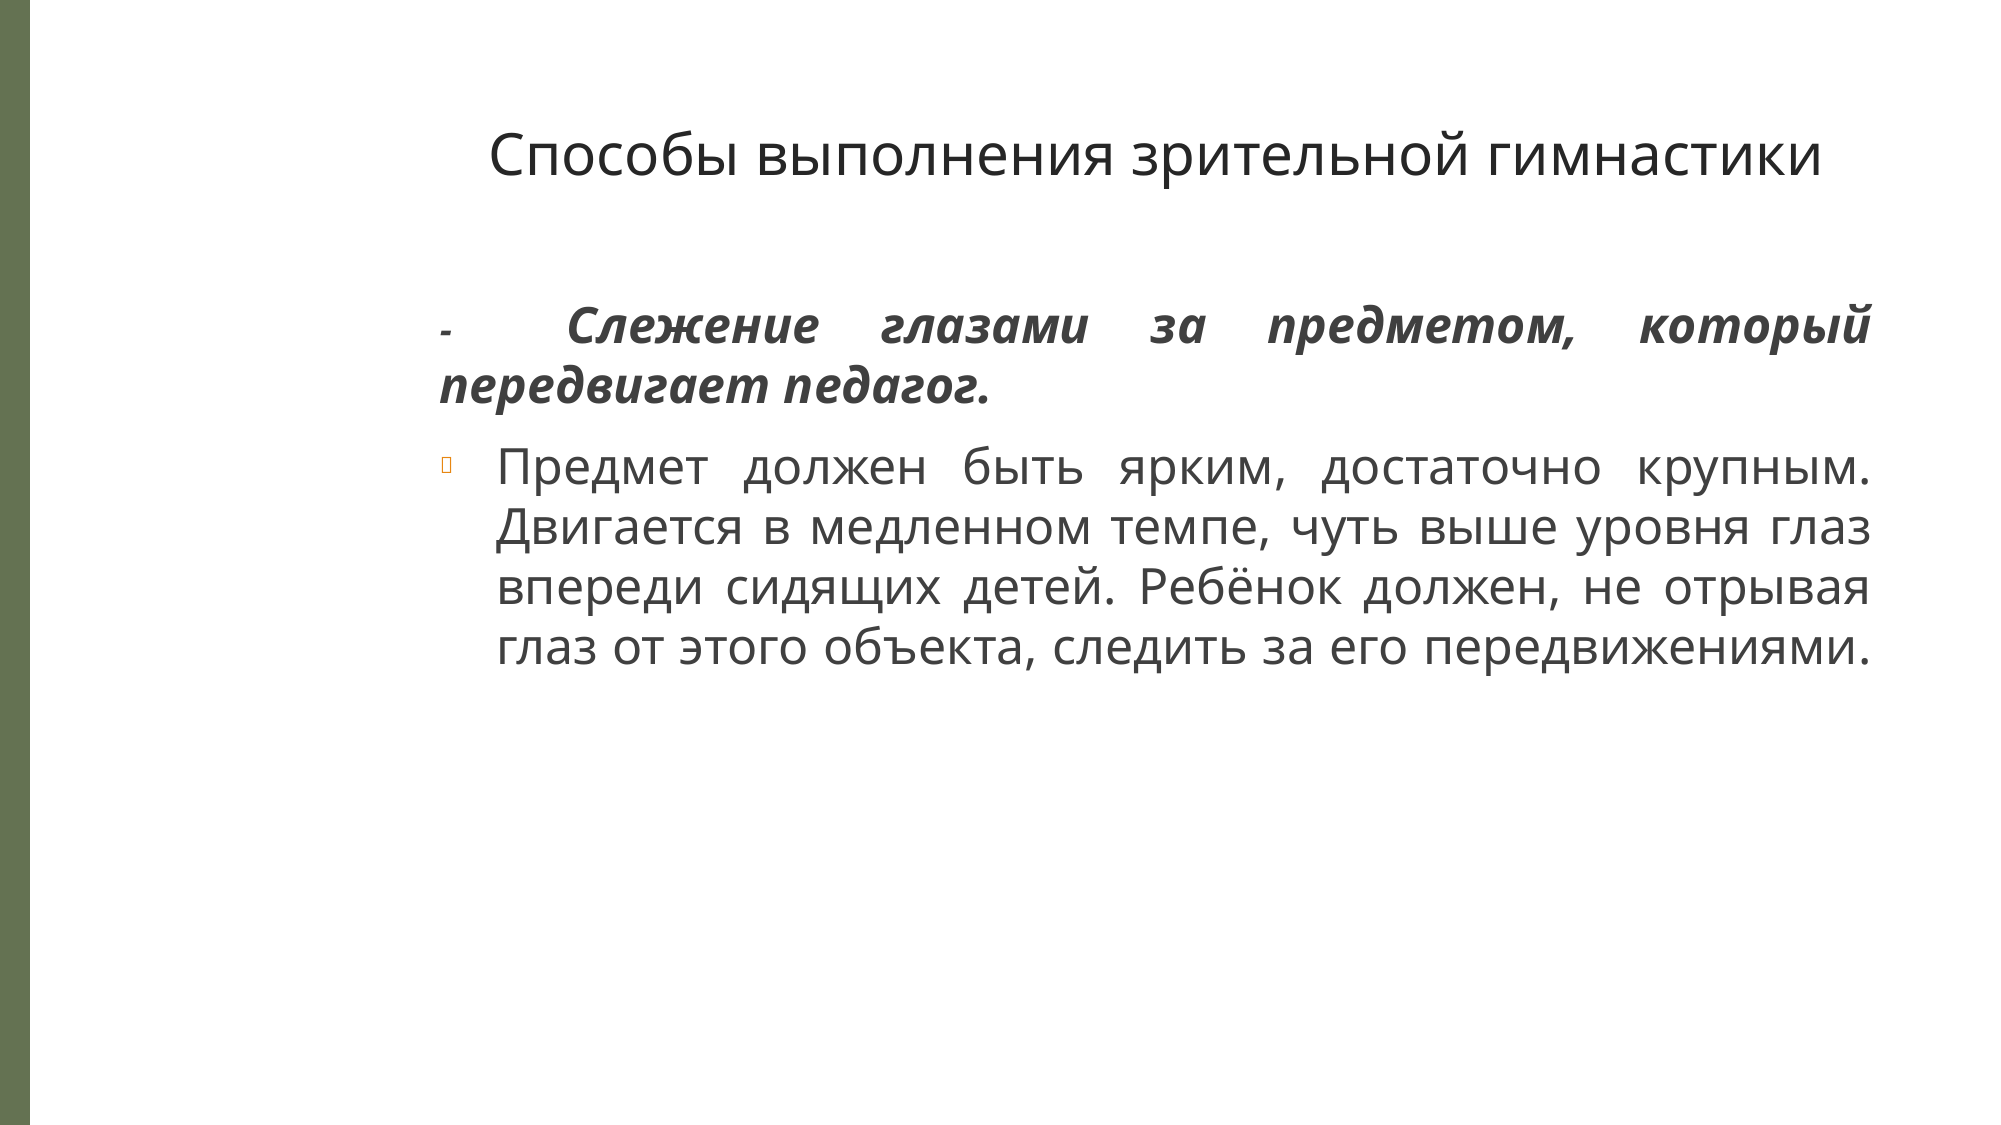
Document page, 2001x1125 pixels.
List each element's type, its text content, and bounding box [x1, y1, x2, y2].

list - Слежение глазами за предметом, который передвигает педагог. Предмет должен быть ярким, достаточно крупным. Двигается в медленном темпе, чуть выше уровня глаз впереди сидящих детей. Ребёнок должен, не отрывая глаз от этого объекта, следить за его передвижениями. [424, 278, 1888, 970]
title Способы выполнения зрительной гимнастики [425, 102, 1888, 278]
